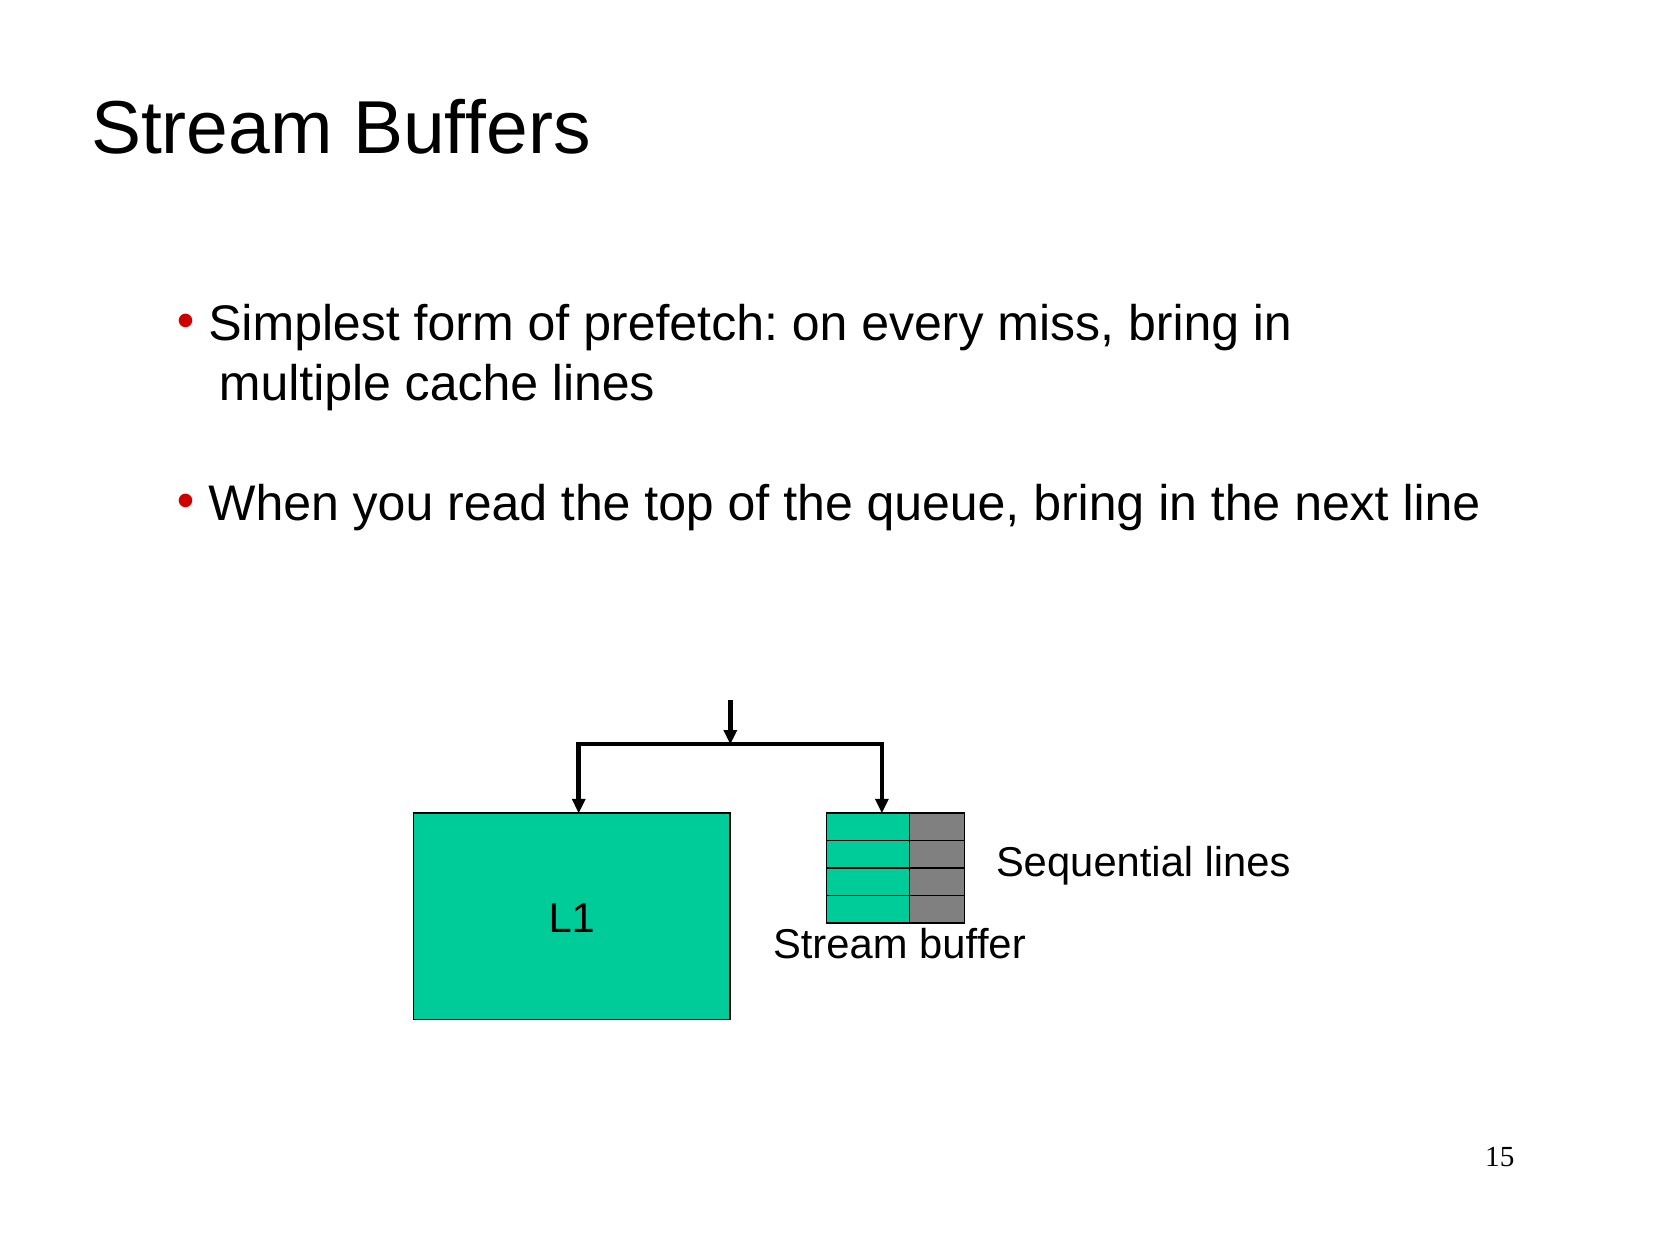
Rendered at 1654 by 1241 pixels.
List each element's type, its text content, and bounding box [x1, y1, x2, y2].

text_box Sequential lines [981, 826, 1306, 893]
text_box L1 [413, 812, 731, 1020]
text_box Simplest form of prefetch: on every miss, bring in multiple cache lines When you read the top of the queue, bring in the next line [162, 282, 1497, 539]
text_box Stream Buffers [76, 71, 606, 177]
text_box <number> [1184, 1129, 1530, 1213]
text_box [883, 812, 965, 909]
text_box Stream buffer [758, 909, 1041, 975]
